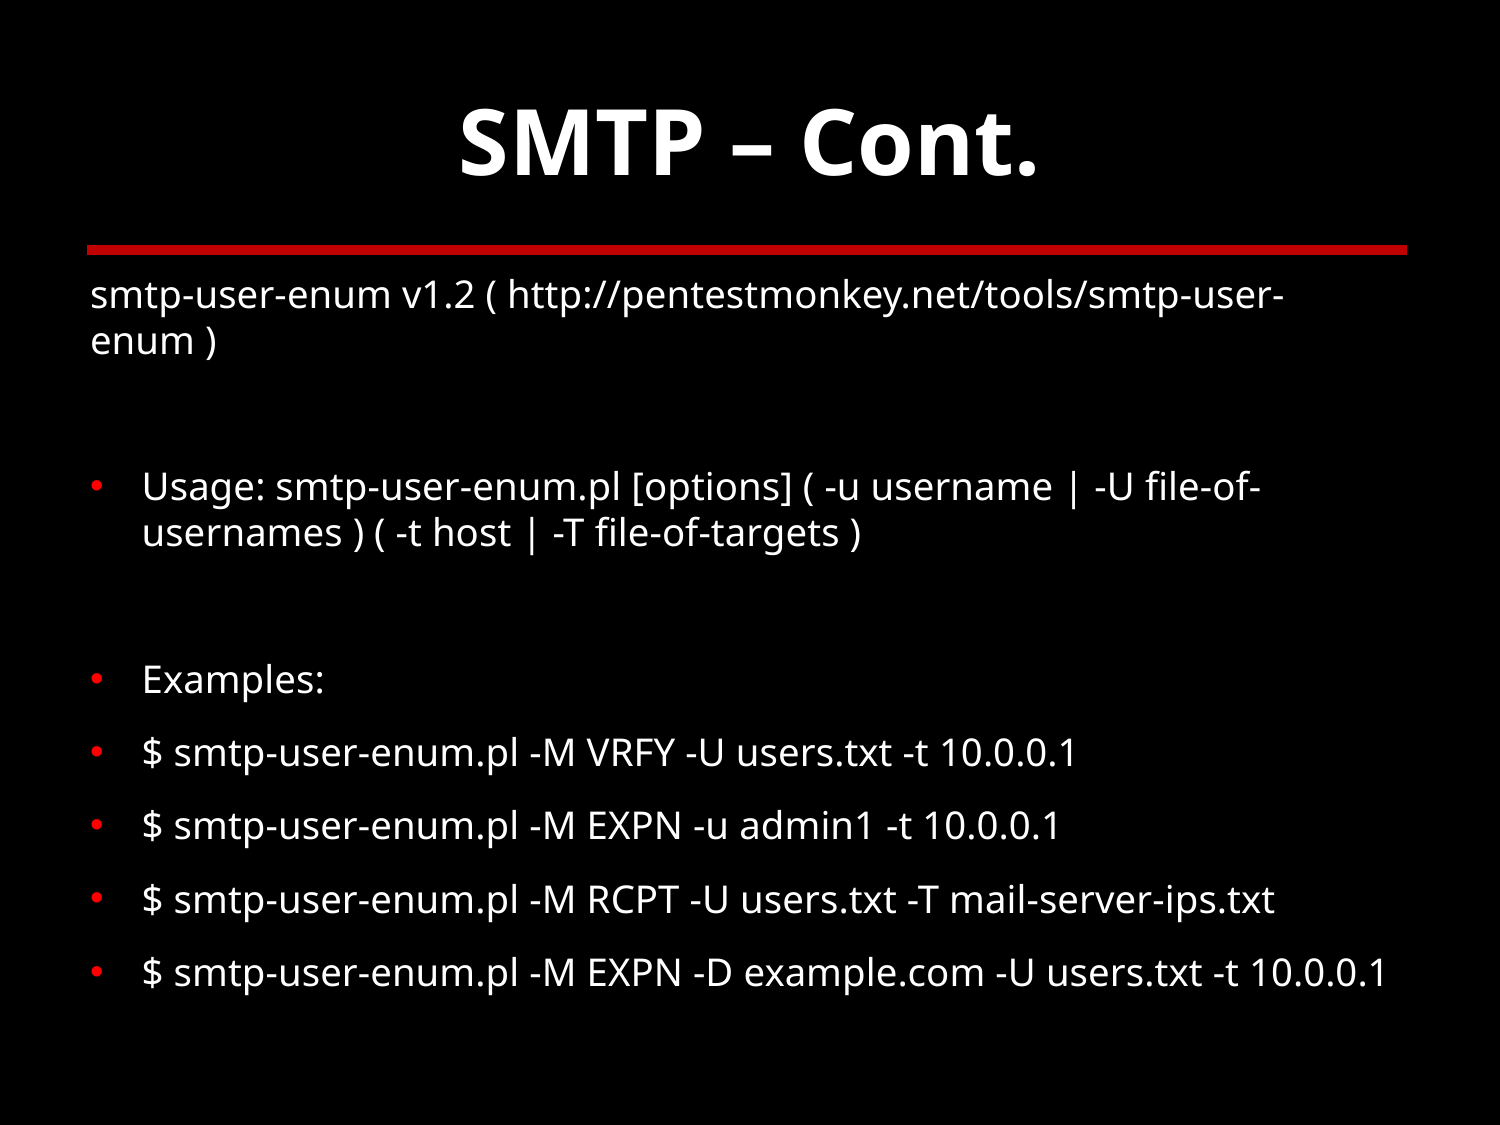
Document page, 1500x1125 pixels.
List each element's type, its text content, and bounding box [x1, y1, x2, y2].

title SMTP – Cont. [75, 45, 1425, 233]
list smtp-user-enum v1.2 ( http://pentestmonkey.net/tools/smtp-user-enum ) Usage: smtp-user-enum.pl [options] ( -u username | -U file-of-usernames ) ( -t host | -T file-of-targets ) Examples: $ smtp-user-enum.pl -M VRFY -U users.txt -t 10.0.0.1 $ smtp-user-enum.pl -M EXPN -u admin1 -t 10.0.0.1 $ smtp-user-enum.pl -M RCPT -U users.txt -T mail-server-ips.txt $ smtp-user-enum.pl -M EXPN -D example.com -U users.txt -t 10.0.0.1 [75, 262, 1425, 1005]
